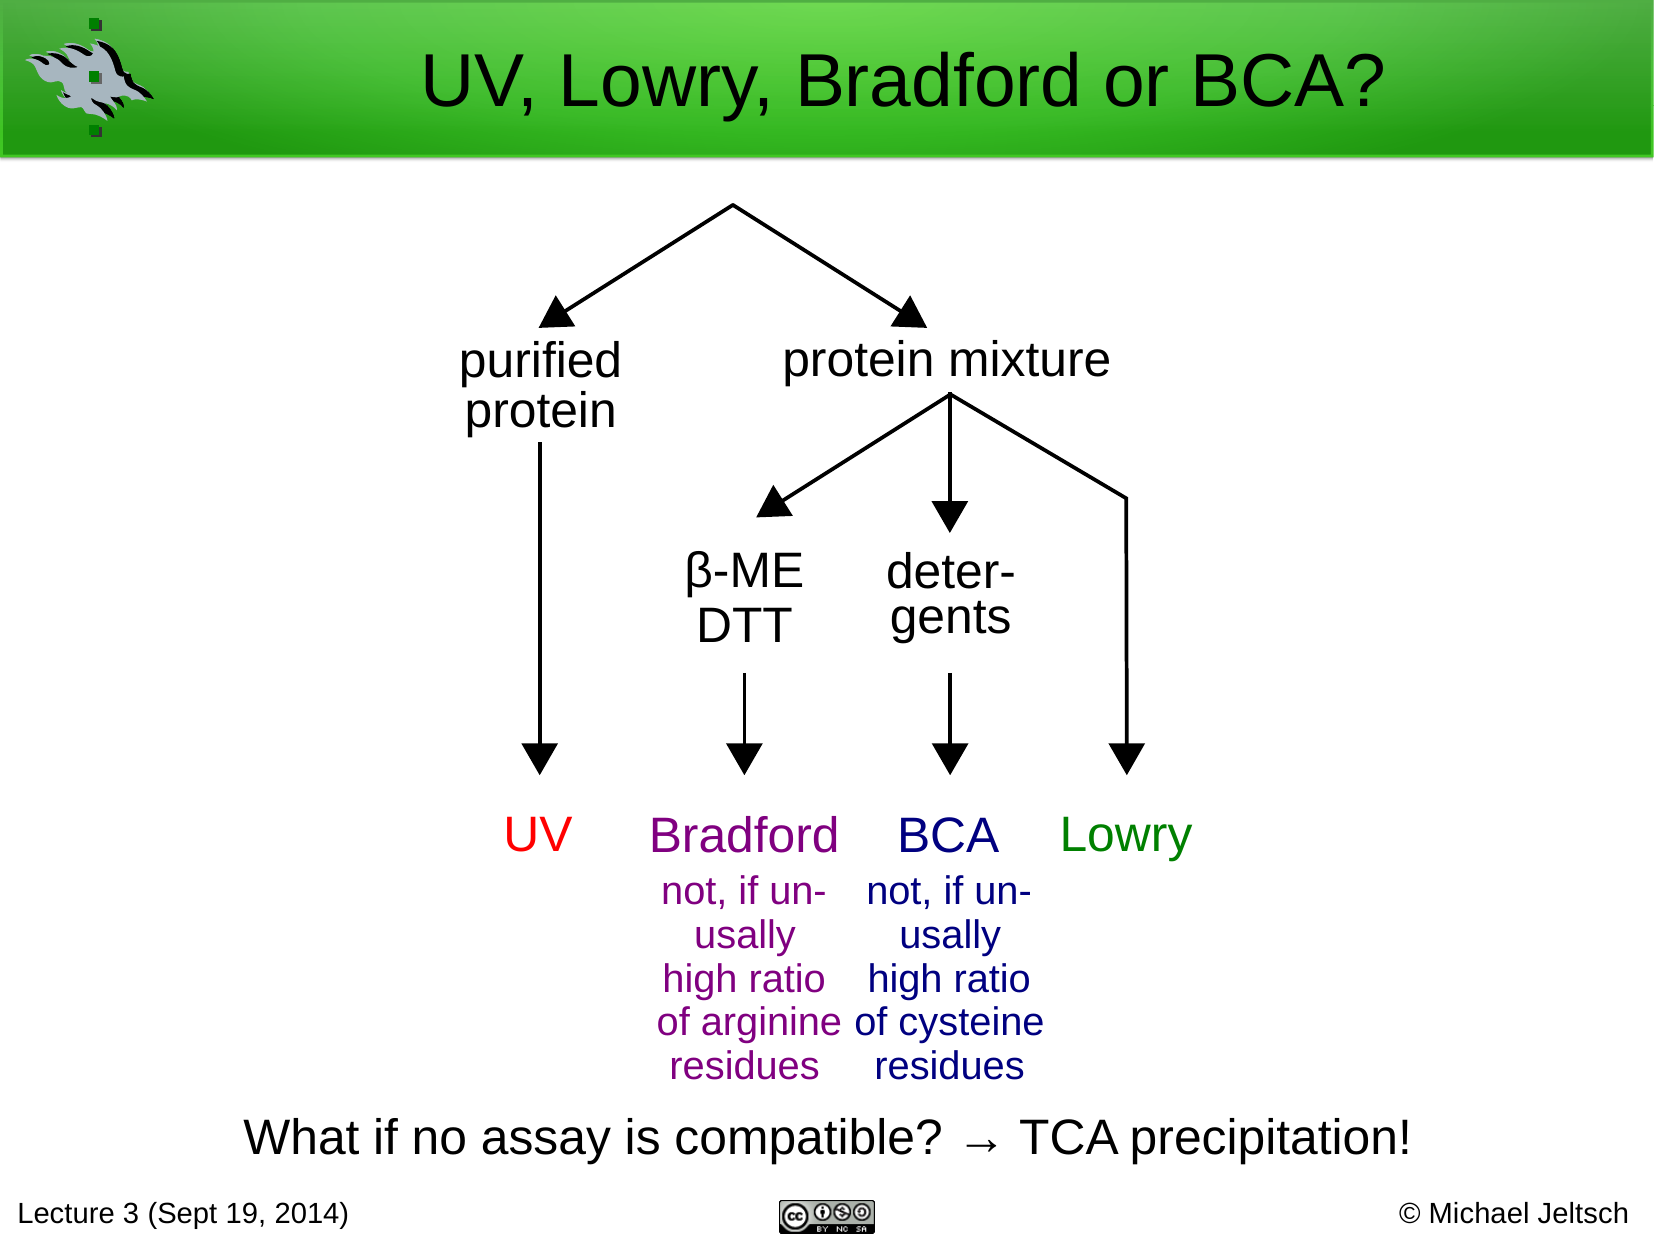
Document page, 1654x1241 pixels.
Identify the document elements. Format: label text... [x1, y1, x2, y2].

picture [779, 1200, 875, 1234]
title UV, Lowry, Bradford or BCA? [283, 35, 1525, 126]
picture [243, 202, 1410, 1165]
